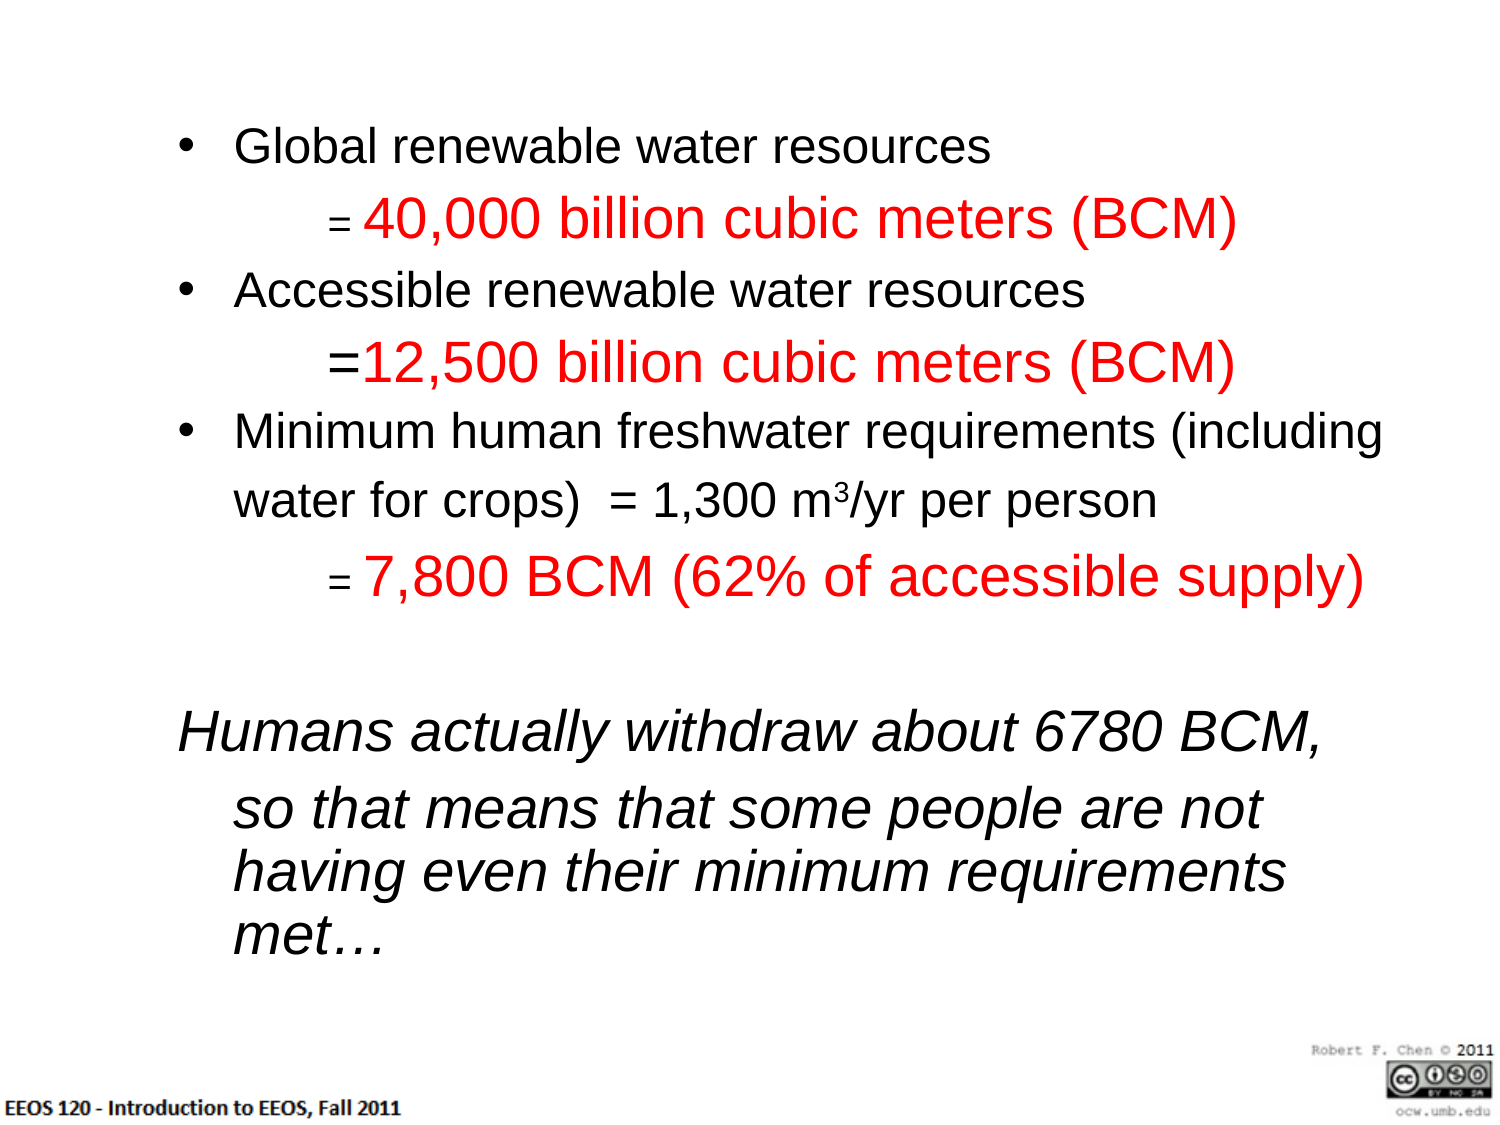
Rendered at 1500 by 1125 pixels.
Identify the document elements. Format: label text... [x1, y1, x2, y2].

picture [0, 1090, 406, 1125]
list Global renewable water resources = 40,000 billion cubic meters (BCM) Accessible renewable water resources =12,500 billion cubic meters (BCM) Minimum human freshwater requirements (including water for crops) = 1,300 m3/yr per person = 7,800 BCM (62% of accessible supply) Humans actually withdraw about 6780 BCM, so that means that some people are not having even their minimum requirements met… [162, 112, 1438, 1053]
picture [1304, 1037, 1500, 1125]
